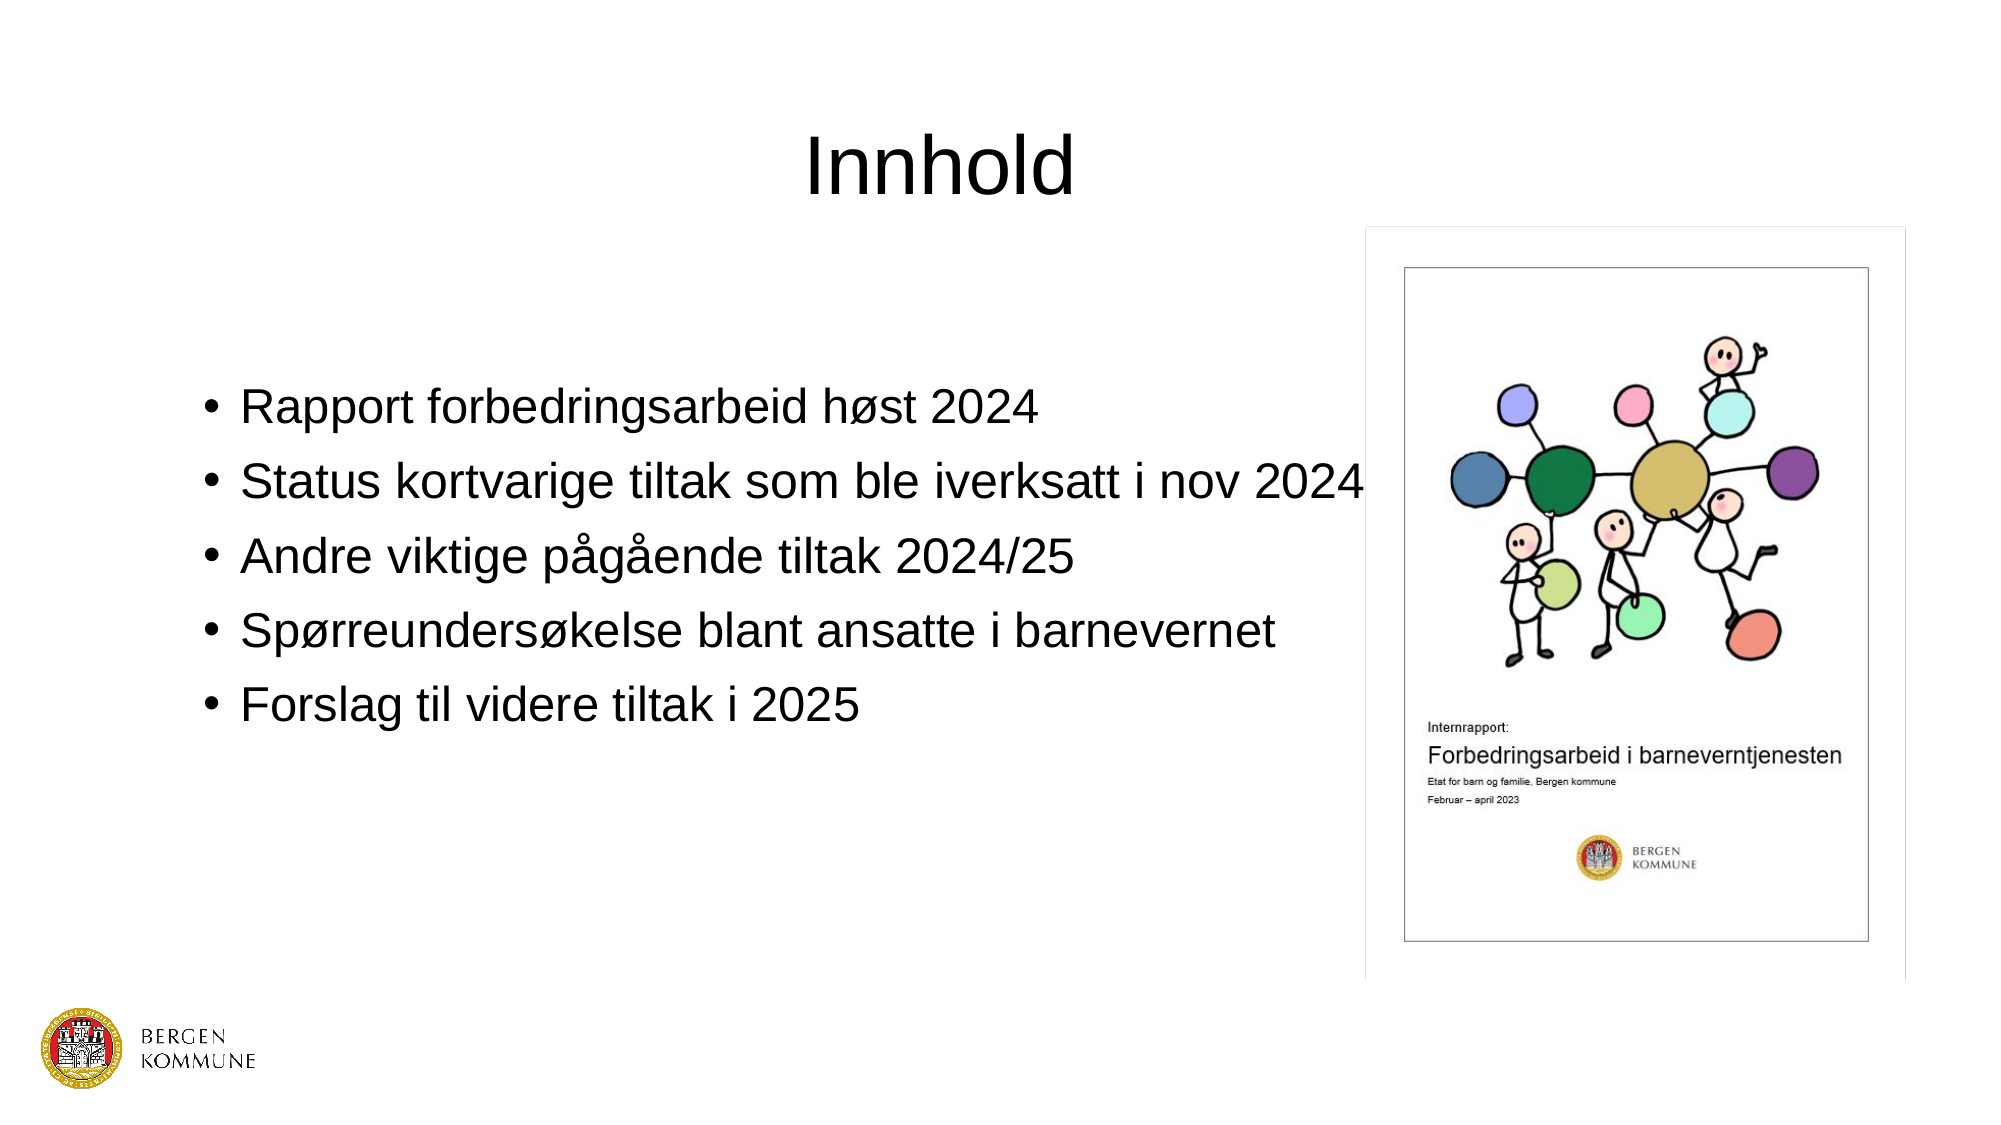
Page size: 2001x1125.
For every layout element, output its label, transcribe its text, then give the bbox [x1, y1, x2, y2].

list Rapport forbedringsarbeid høst 2024 Status kortvarige tiltak som ble iverksatt i nov 2024 Andre viktige pågående tiltak 2024/25 Spørreundersøkelse blant ansatte i barnevernet Forslag til videre tiltak i 2025 [203, 381, 1464, 990]
picture [1397, 258, 1875, 951]
title Innhold [137, 76, 1863, 259]
